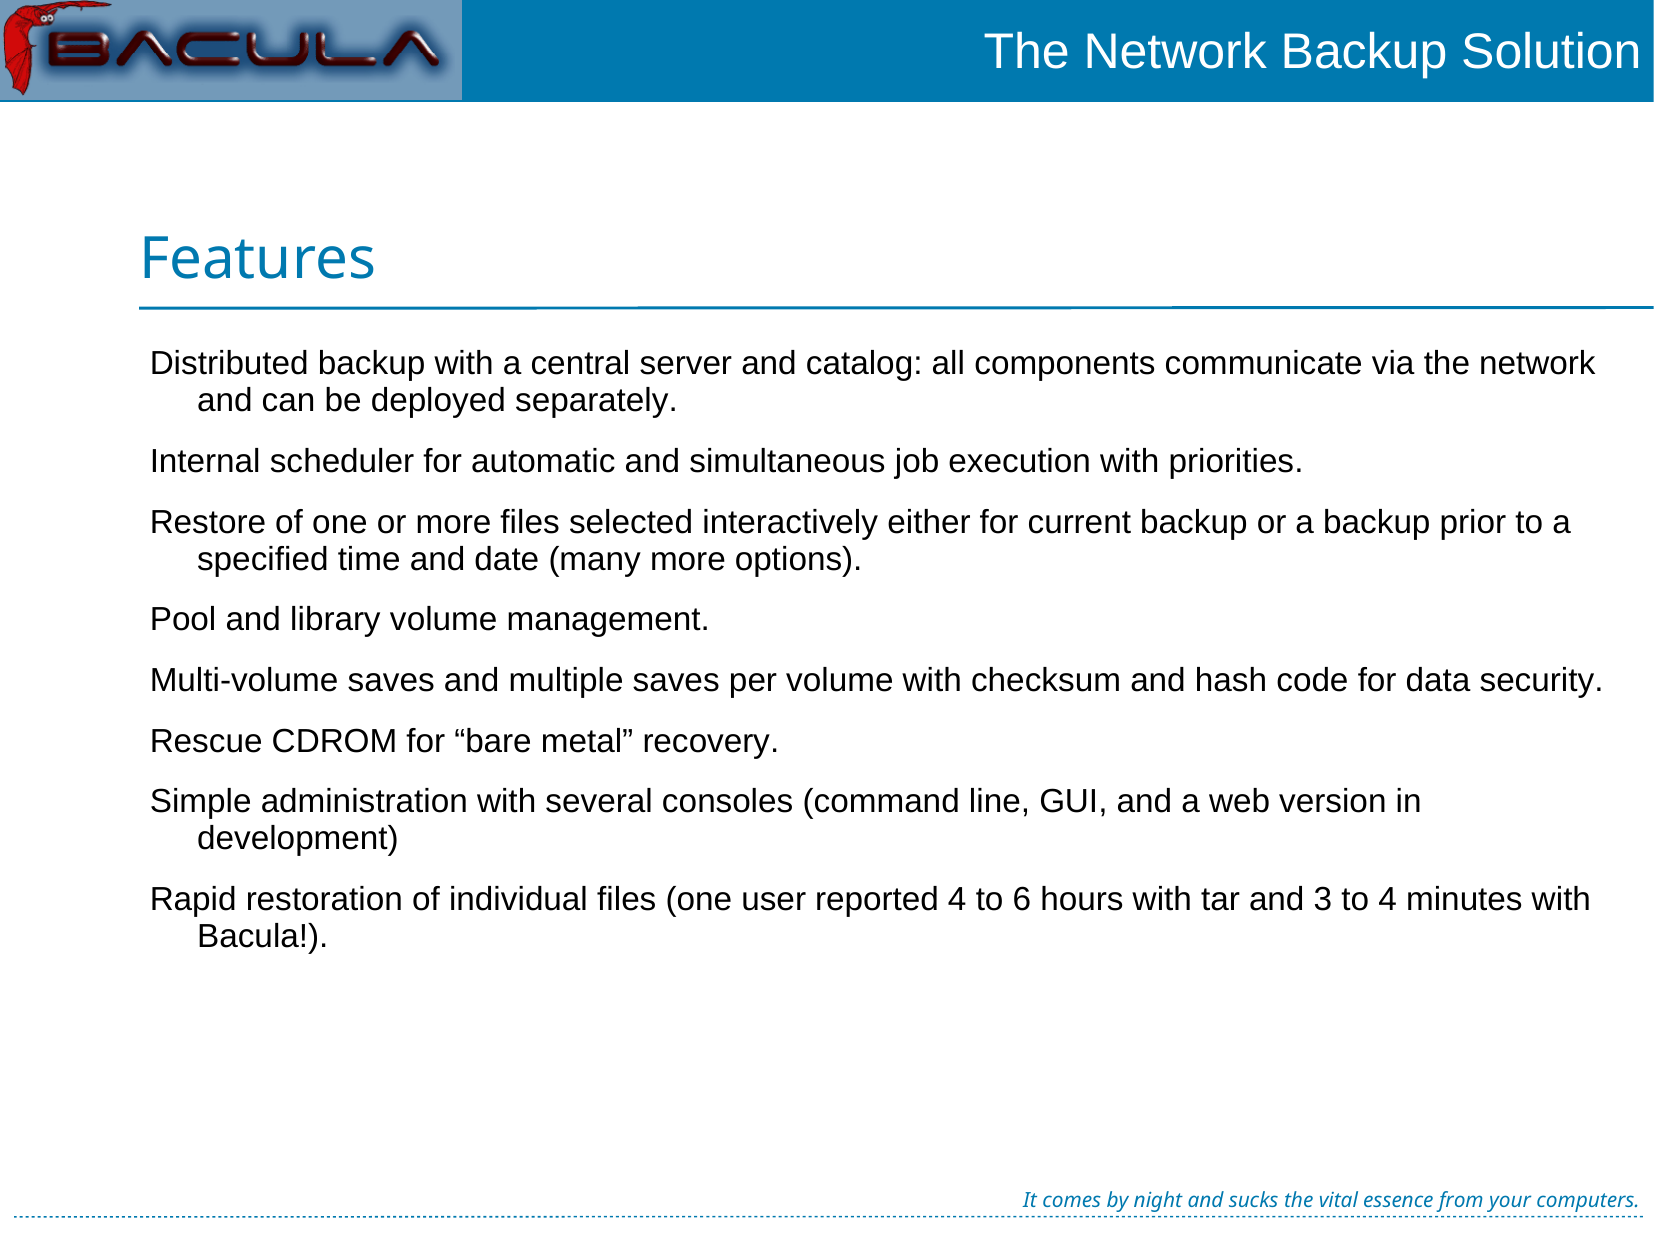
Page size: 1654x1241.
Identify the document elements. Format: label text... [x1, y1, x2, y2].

list Distributed backup with a central server and catalog: all components communicate via the network and can be deployed separately. Internal scheduler for automatic and simultaneous job execution with priorities. Restore of one or more files selected interactively either for current backup or a backup prior to a specified time and date (many more options). Pool and library volume management. Multi-volume saves and multiple saves per volume with checksum and hash code for data security. Rescue CDROM for “bare metal” recovery. Simple administration with several consoles (command line, GUI, and a web version in development) Rapid restoration of individual files (one user reported 4 to 6 hours with tar and 3 to 4 minutes with Bacula!). [55, 344, 1614, 1208]
title Features [139, 120, 1498, 296]
picture [0, 0, 461, 99]
